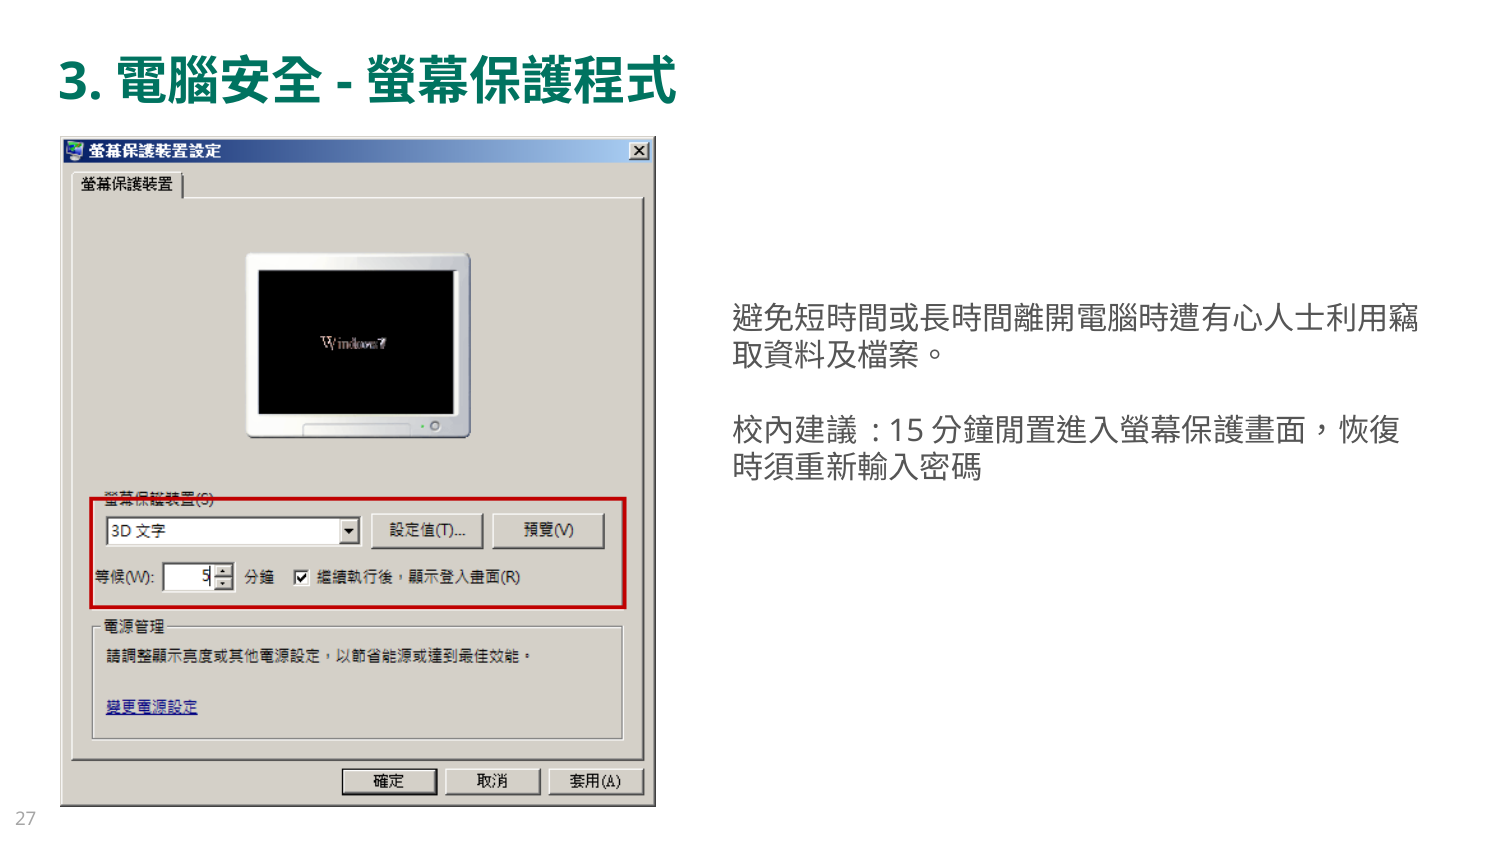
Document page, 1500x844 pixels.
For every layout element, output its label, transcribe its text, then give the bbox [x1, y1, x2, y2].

slide_number 27 [15, 806, 61, 831]
text_box 避免短時間或長時間離開電腦時遭有心人士利用竊取資料及檔案。 校內建議 : 15分鐘閒置進入螢幕保護畫面，恢復時須重新輸入密碼 [732, 297, 1424, 526]
picture [60, 136, 656, 807]
title 3.電腦安全-螢幕保護程式 [58, 48, 1442, 162]
